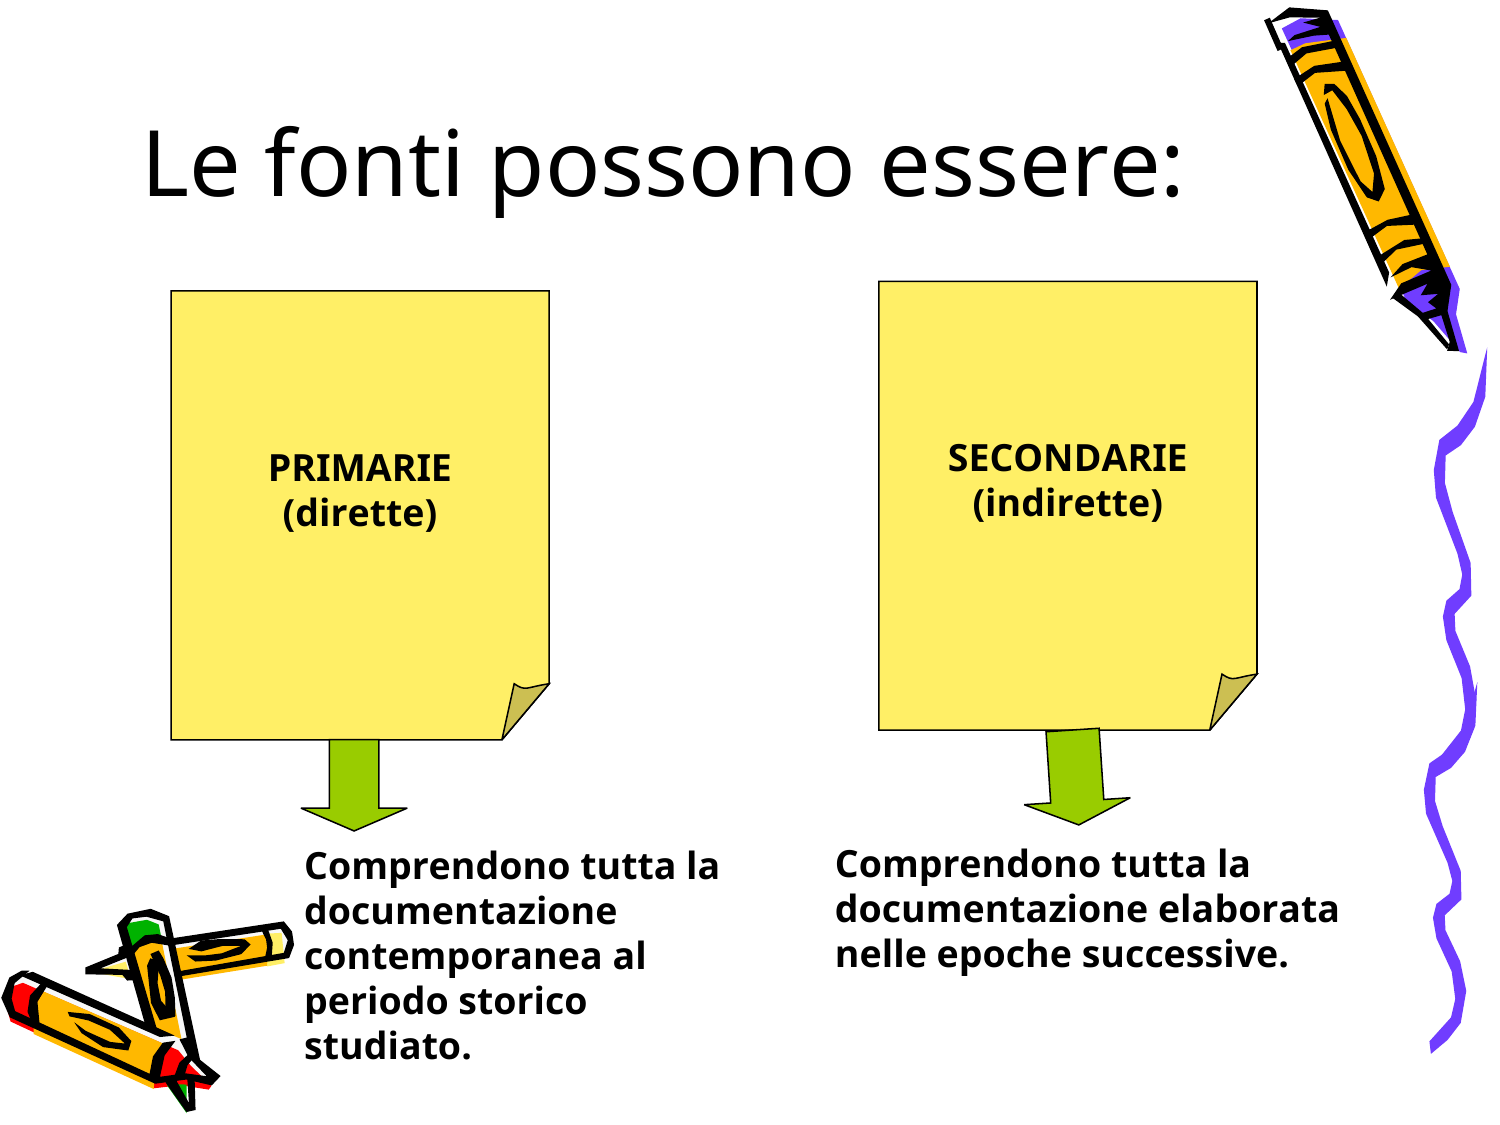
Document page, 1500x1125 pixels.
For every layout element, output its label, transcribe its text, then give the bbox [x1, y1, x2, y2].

text_box [300, 739, 408, 831]
title Le fonti possono essere: [100, 0, 1228, 223]
text_box [1024, 728, 1131, 825]
text_box Comprendono tutta la documentazione elaborata nelle epoche successive. [820, 831, 1360, 983]
text_box PRIMARIE (dirette) [171, 290, 550, 740]
text_box Comprendono tutta la documentazione contemporanea al periodo storico studiato. [289, 834, 774, 1075]
text_box SECONDARIE (indirette) [878, 281, 1257, 731]
